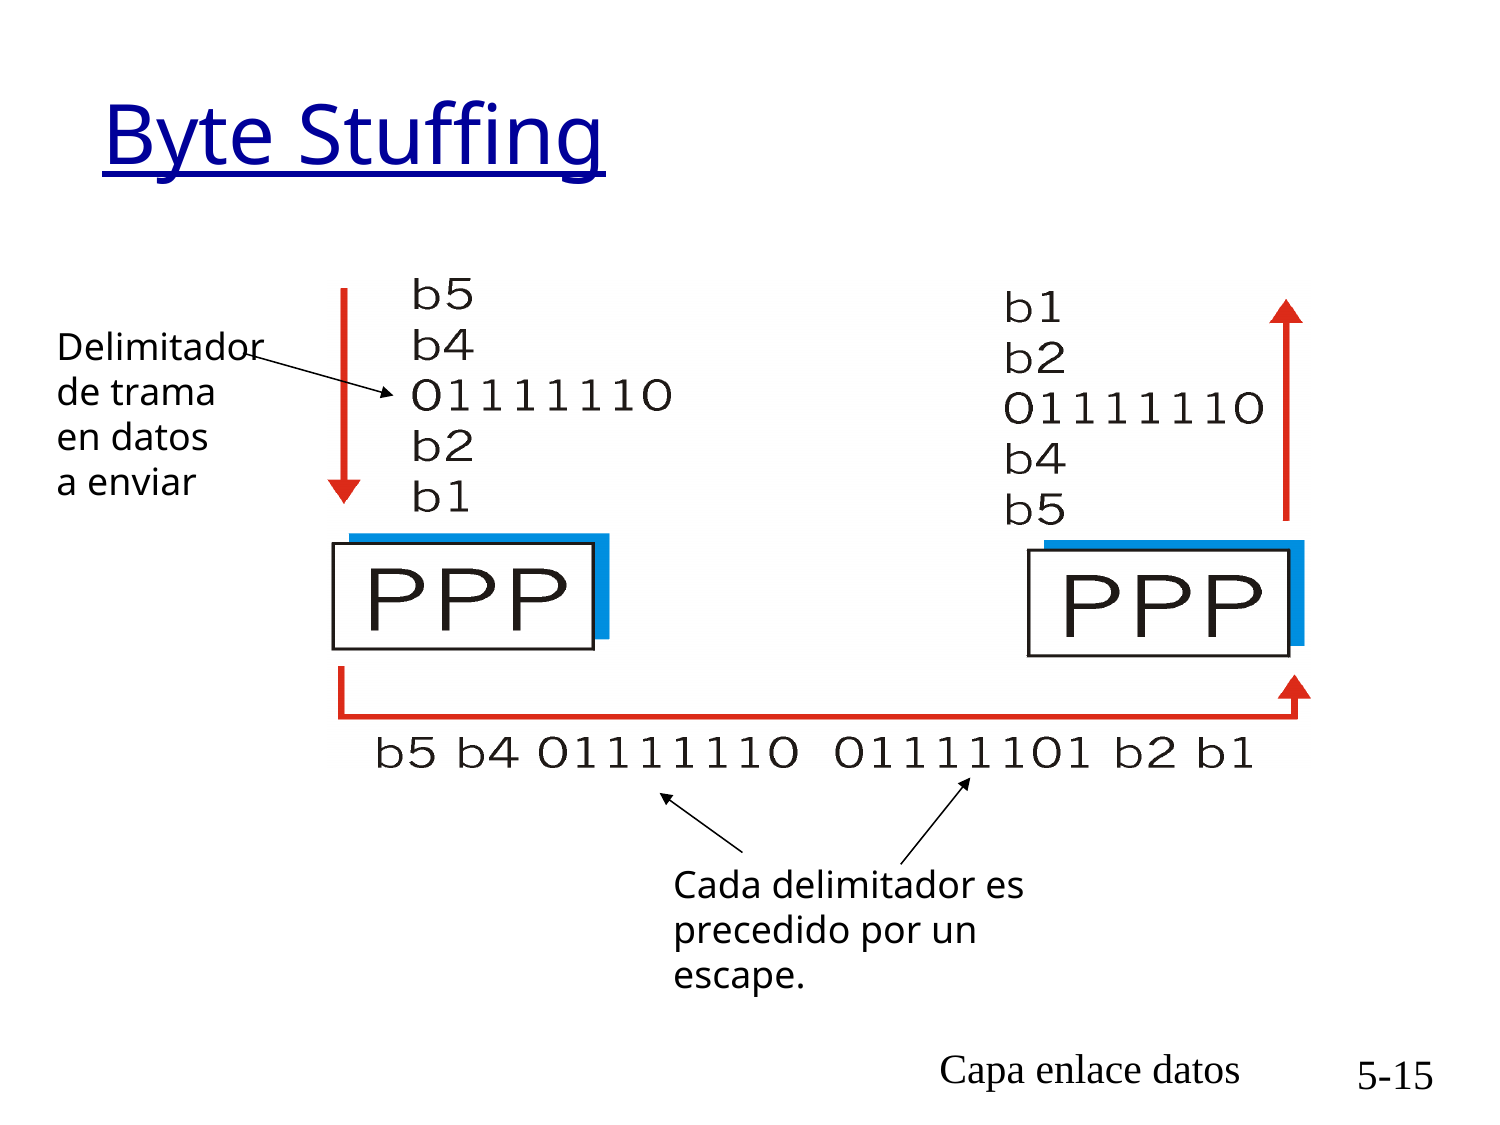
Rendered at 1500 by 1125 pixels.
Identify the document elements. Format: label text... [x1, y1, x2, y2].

picture [327, 278, 1311, 768]
text_box Cada delimitador es precedido por un escape. [658, 853, 1122, 1005]
title Byte Stuffing [87, 37, 1363, 225]
text_box Delimitador de trama en datos a enviar [41, 315, 281, 512]
